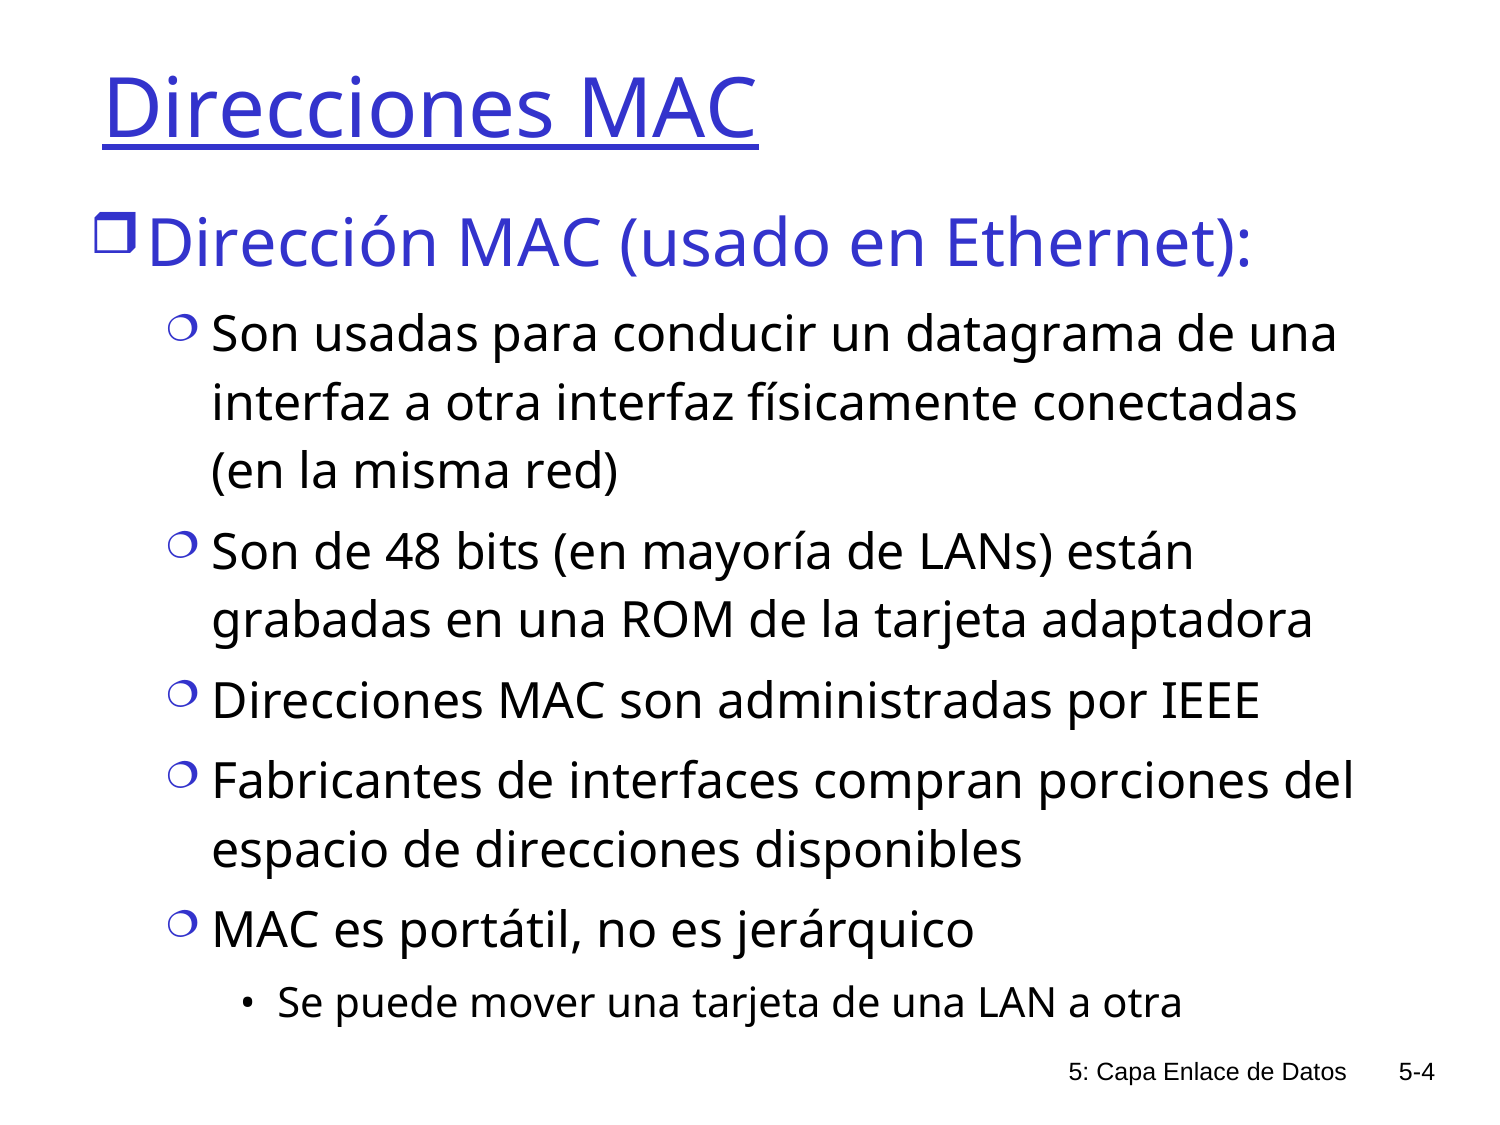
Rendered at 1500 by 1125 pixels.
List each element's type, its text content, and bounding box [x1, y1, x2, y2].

list Dirección MAC (usado en Ethernet): Son usadas para conducir un datagrama de una interfaz a otra interfaz físicamente conectadas (en la misma red) Son de 48 bits (en mayoría de LANs) están grabadas en una ROM de la tarjeta adaptadora Direcciones MAC son administradas por IEEE Fabricantes de interfaces compran porciones del espacio de direcciones disponibles MAC es portátil, no es jerárquico Se puede mover una tarjeta de una LAN a otra [75, 187, 1388, 1013]
title Direcciones MAC [87, 23, 1363, 187]
